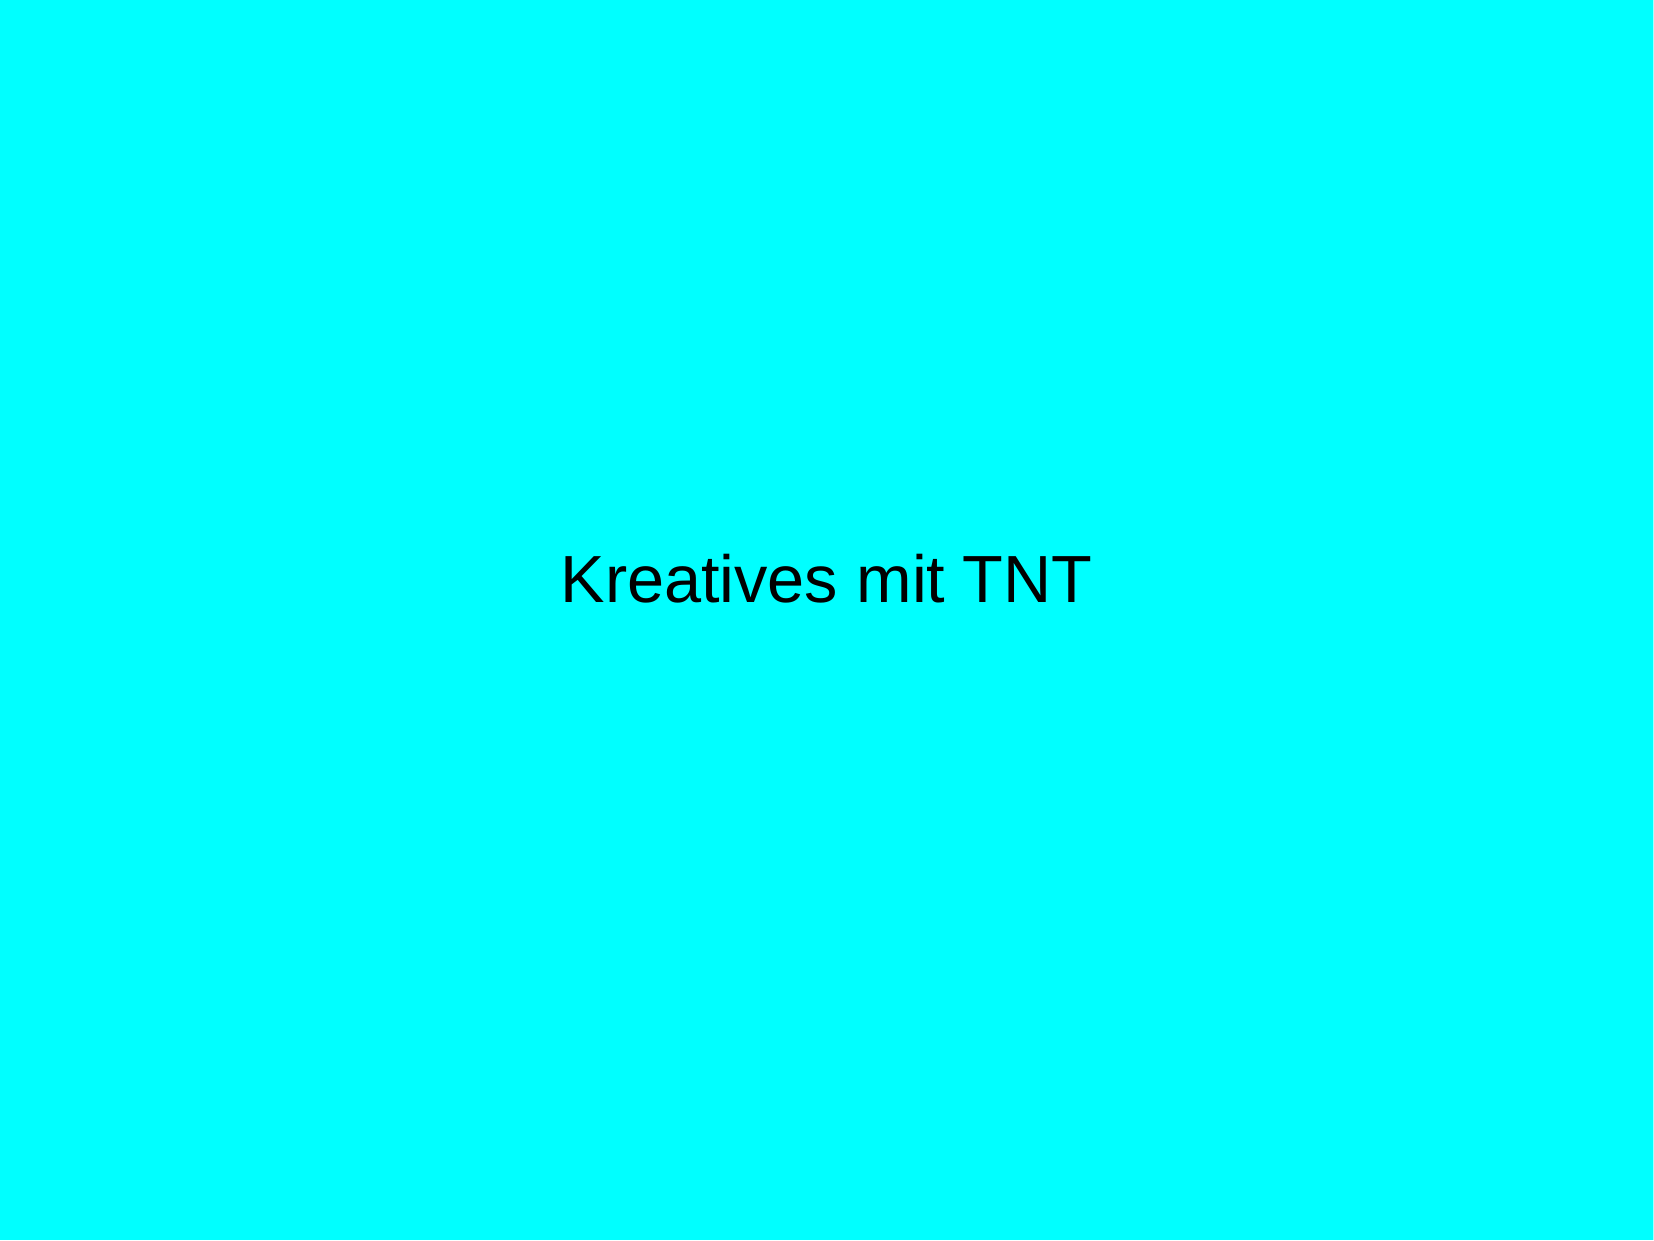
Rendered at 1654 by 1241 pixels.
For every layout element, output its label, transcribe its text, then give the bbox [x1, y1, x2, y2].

subtitle Kreatives mit TNT [82, 49, 1571, 1109]
